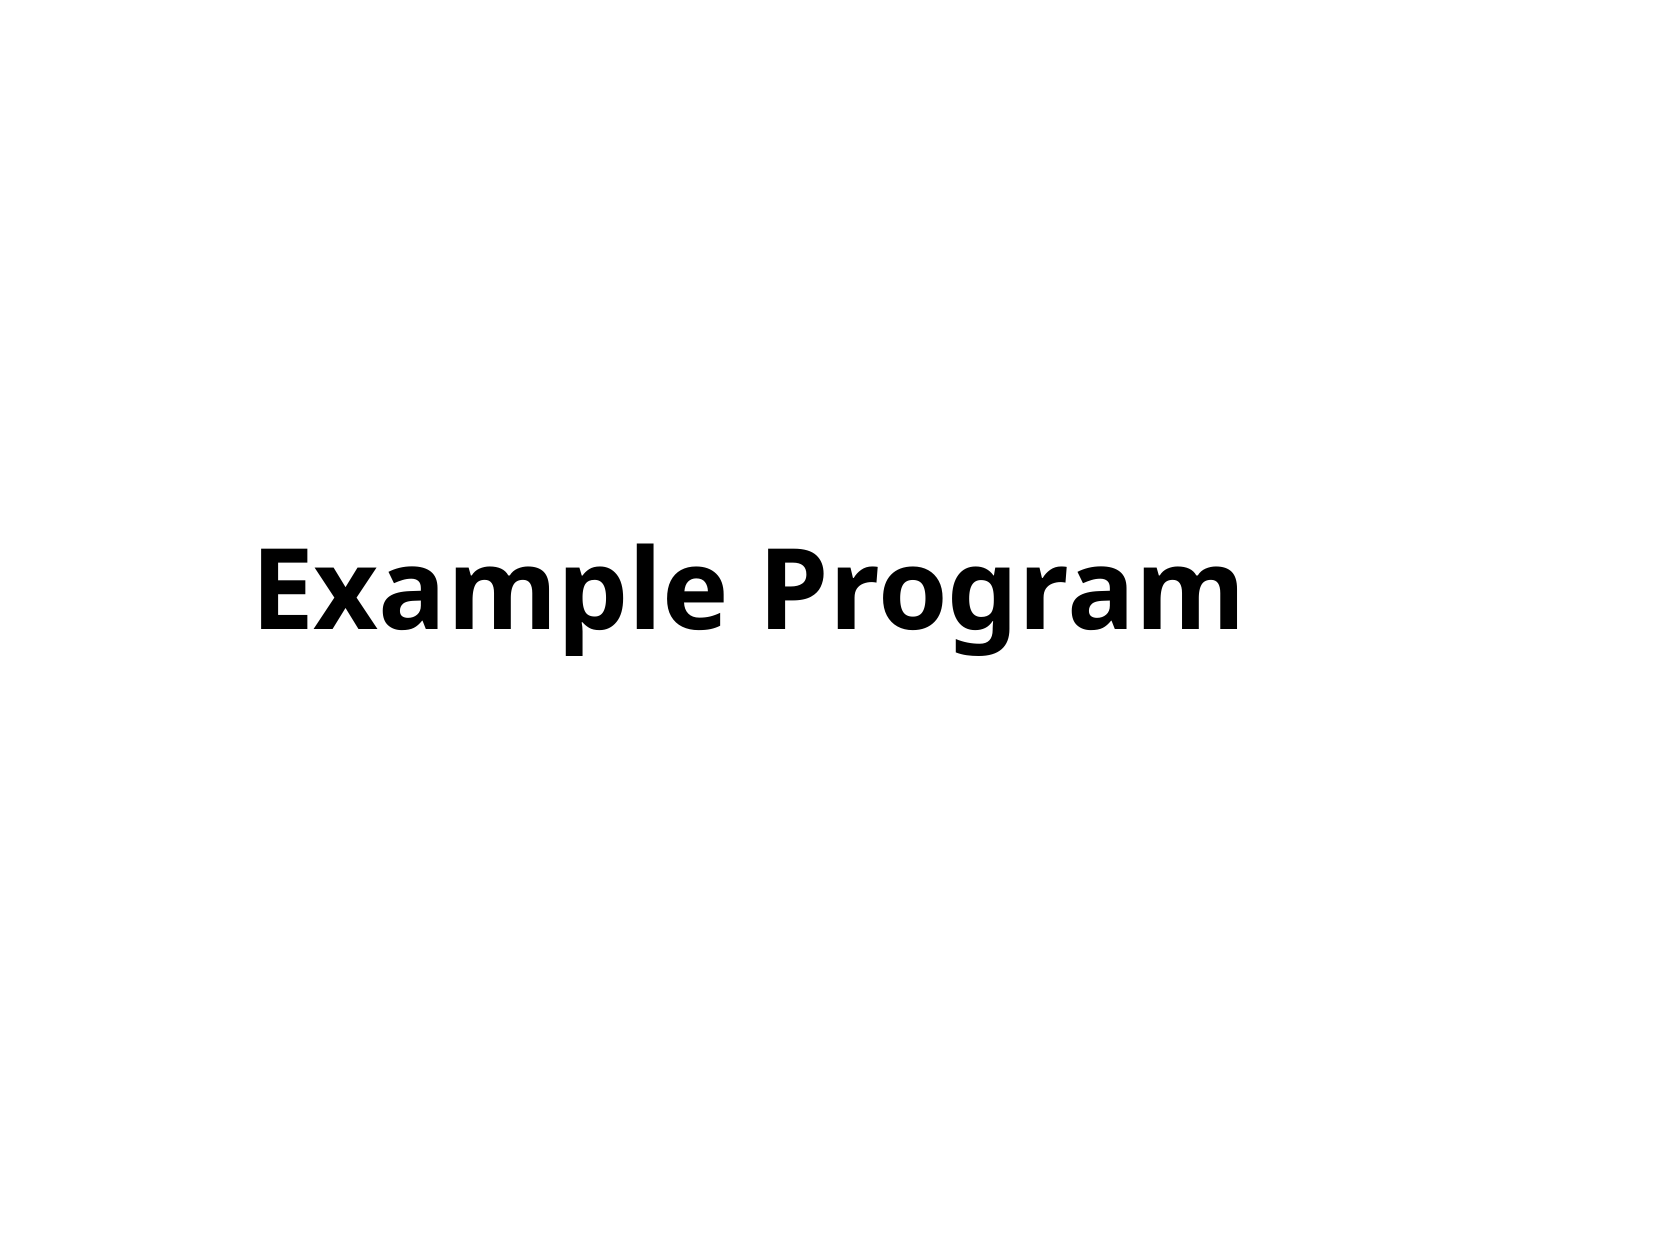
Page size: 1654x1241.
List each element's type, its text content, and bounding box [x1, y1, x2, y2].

text_box Example Program [236, 501, 1388, 916]
